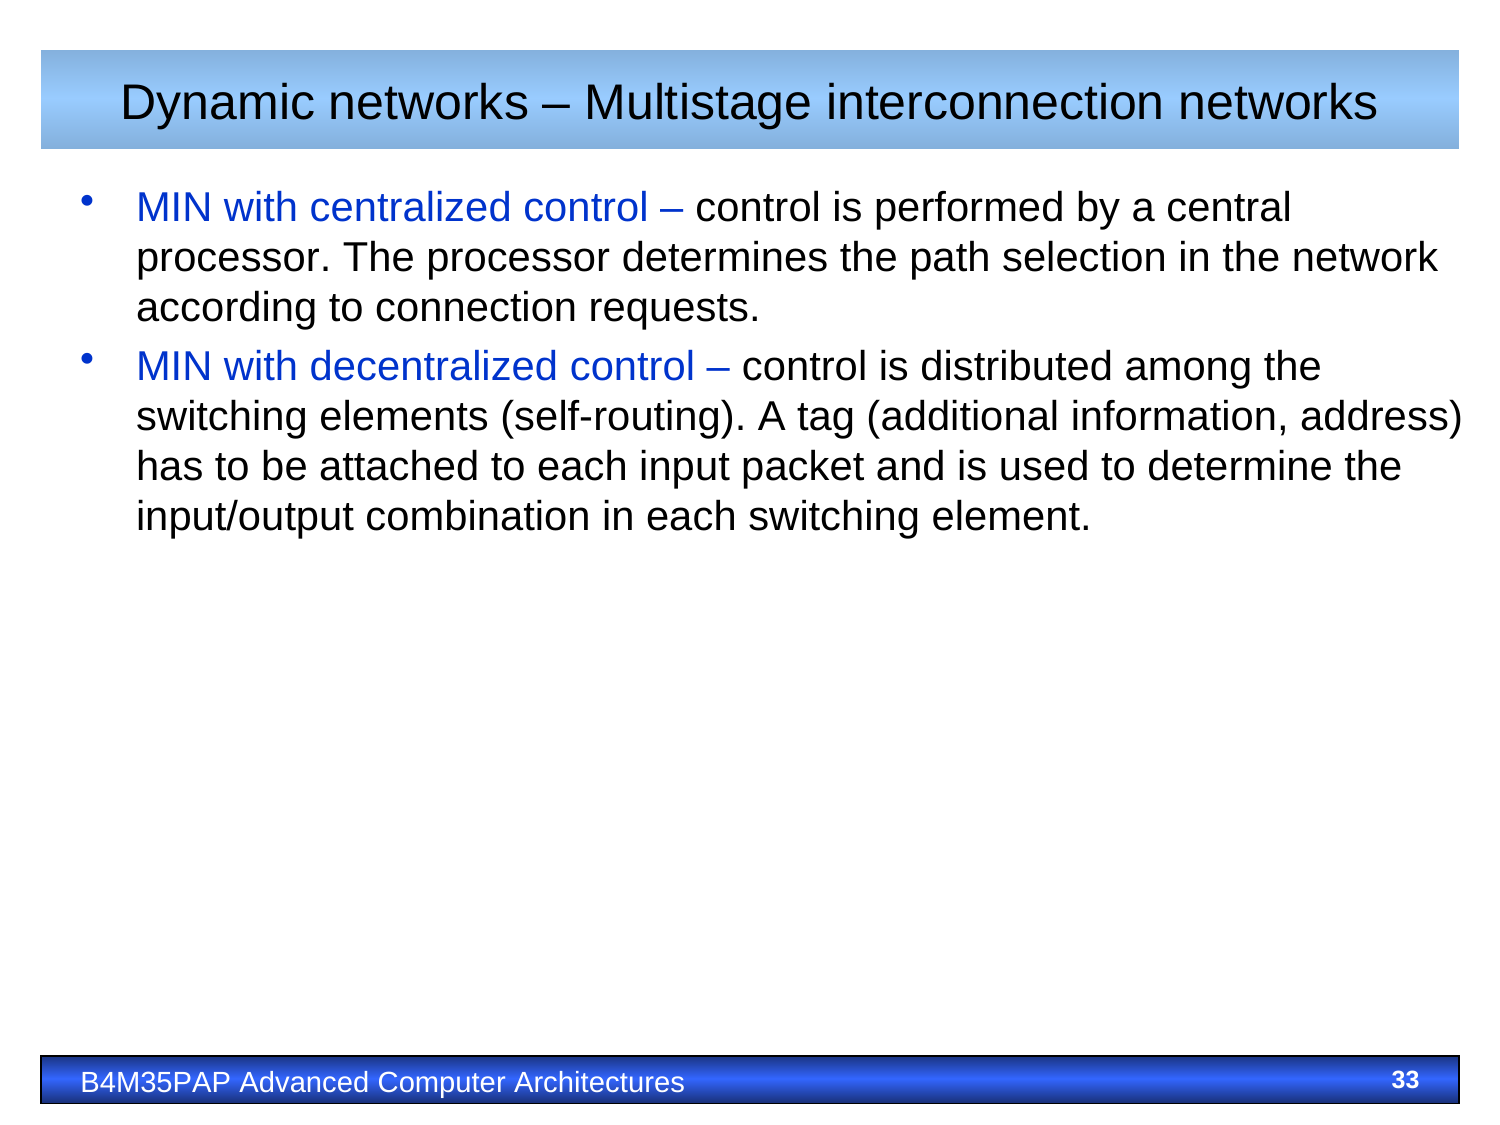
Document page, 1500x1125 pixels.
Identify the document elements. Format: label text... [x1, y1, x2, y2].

title Dynamic networks – Multistage interconnection networks [41, 50, 1459, 149]
list MIN with centralized control – control is performed by a central processor. The processor determines the path selection in the network according to connection requests. MIN with decentralized control – control is distributed among the switching elements (self-routing). A tag (additional information, address) has to be attached to each input packet and is used to determine the input/output combination in each switching element. [64, 172, 1500, 1000]
